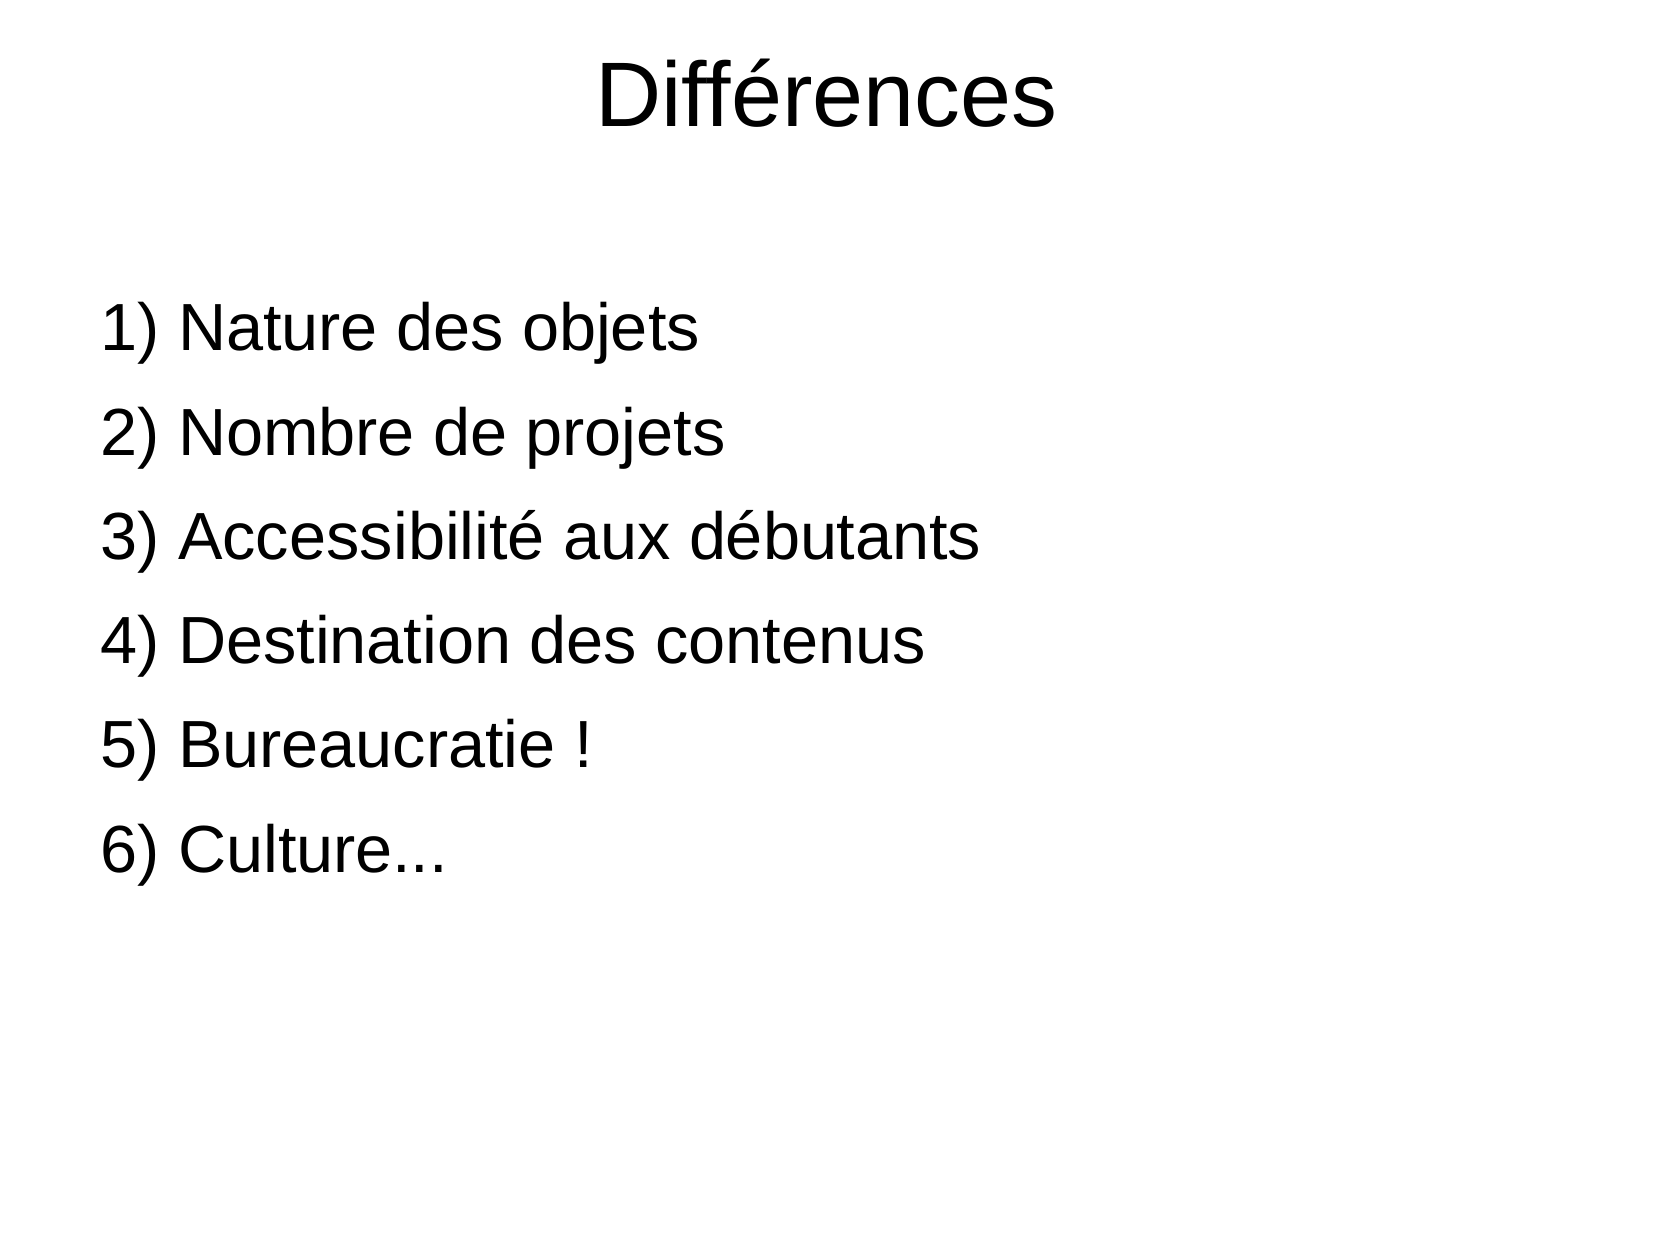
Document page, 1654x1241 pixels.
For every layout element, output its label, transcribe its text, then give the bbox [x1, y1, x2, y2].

list Nature des objets Nombre de projets Accessibilité aux débutants Destination des contenus Bureaucratie ! Culture... [82, 290, 1538, 1010]
title Différences [82, 43, 1571, 147]
